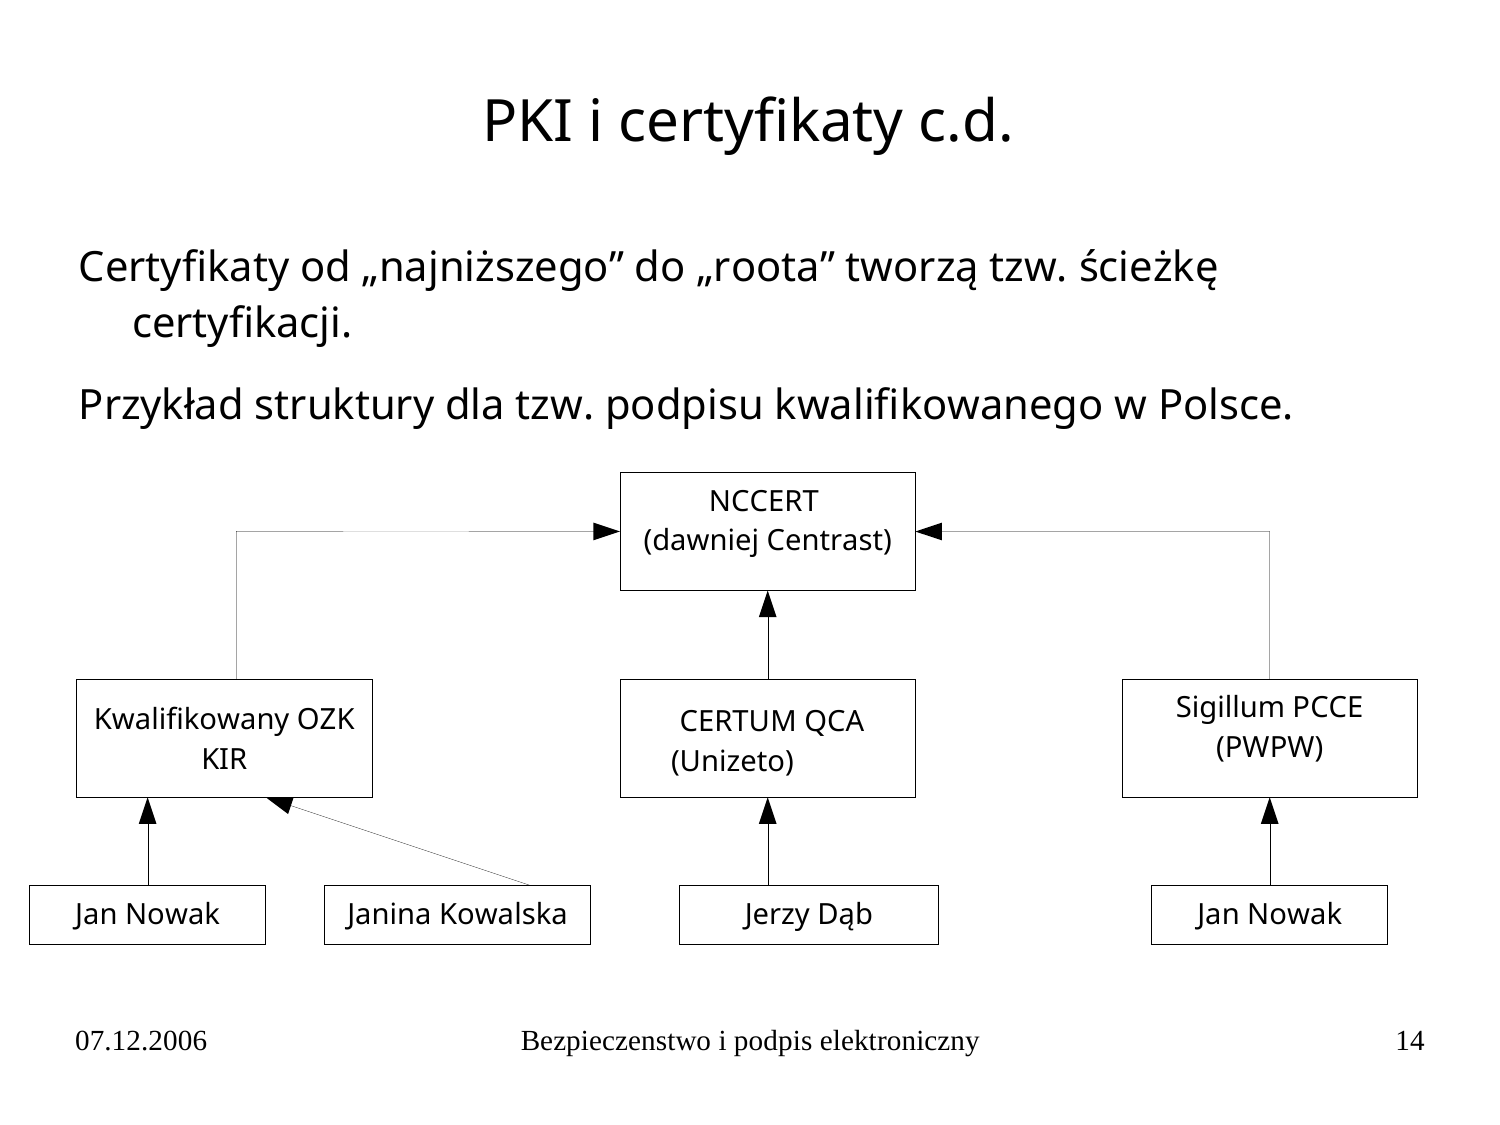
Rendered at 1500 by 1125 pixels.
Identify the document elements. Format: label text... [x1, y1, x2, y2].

text_box Jan Nowak [1151, 885, 1388, 945]
text_box Janina Kowalska [324, 885, 591, 945]
text_box Kwalifikowany OZK KIR [76, 679, 373, 798]
text_box Jan Nowak [29, 885, 266, 945]
text_box NCCERT (dawniej Centrast) [620, 472, 916, 591]
text_box Jerzy Dąb [679, 885, 939, 945]
text_box Sigillum PCCE (PWPW) [1122, 679, 1418, 798]
list Certyfikaty od „najniższego” do „roota” tworzą tzw. ścieżkę certyfikacji. Przykład struktury dla tzw. podpisu kwalifikowanego w Polsce. [61, 236, 1448, 969]
title PKI i certyfikaty c.d. [59, 60, 1437, 178]
text_box CERTUM QCA (Unizeto) [620, 679, 916, 798]
